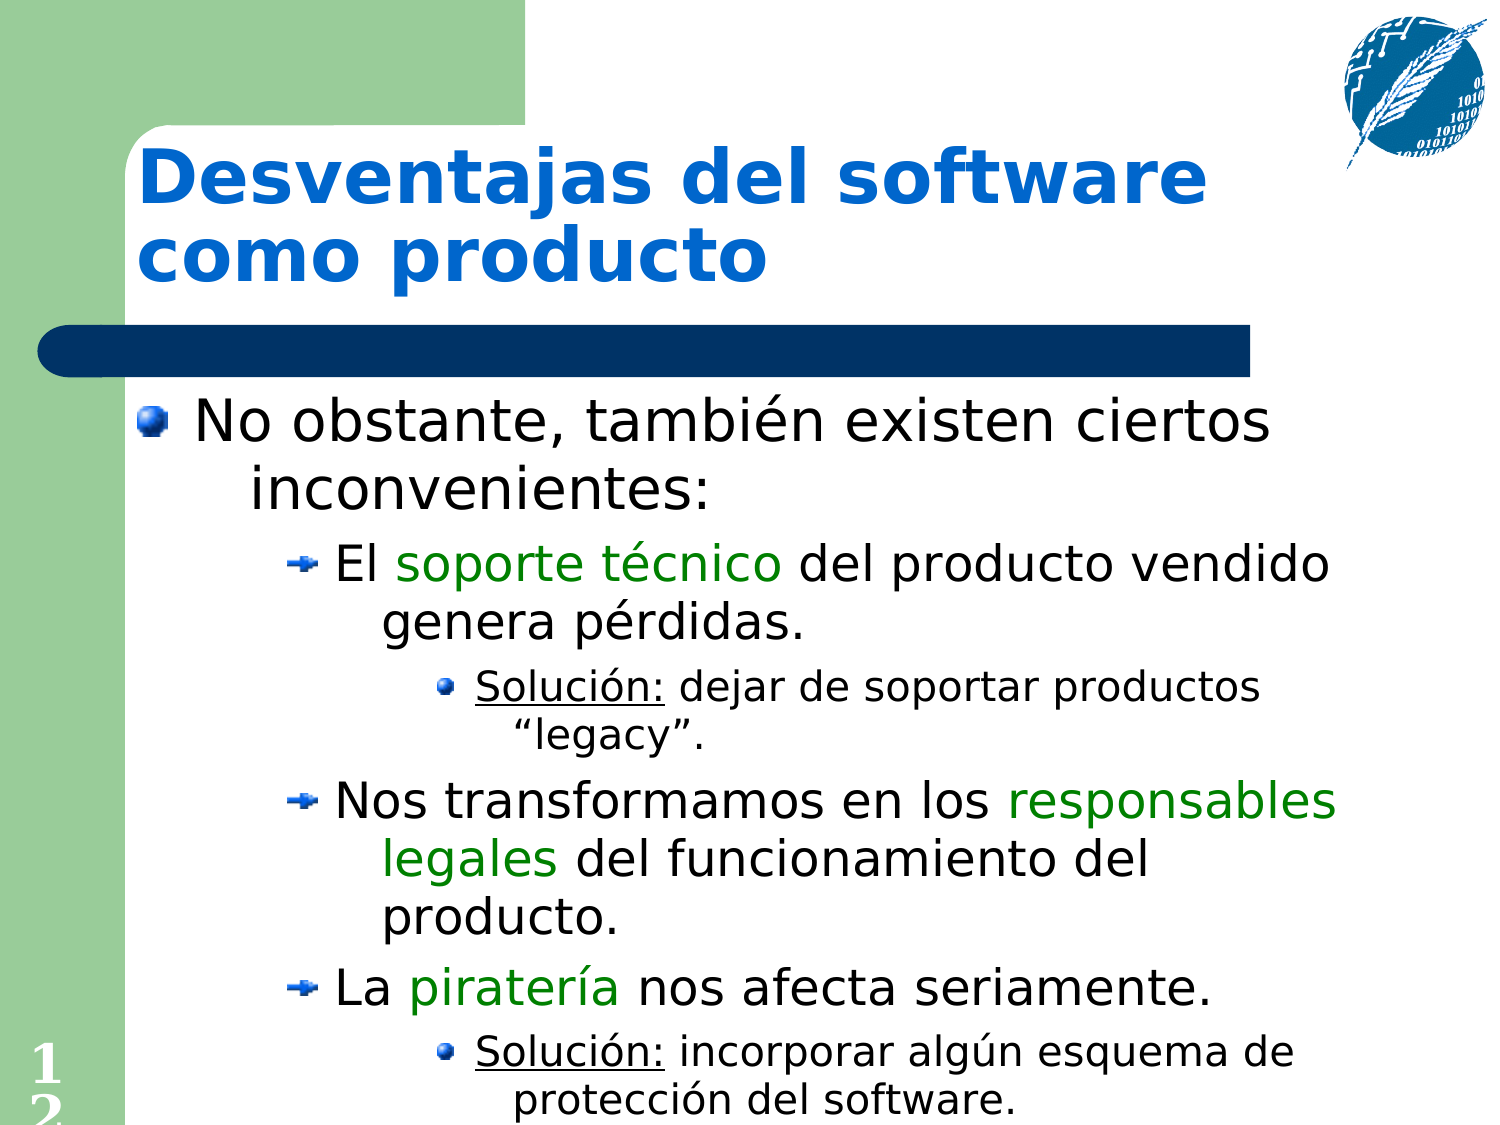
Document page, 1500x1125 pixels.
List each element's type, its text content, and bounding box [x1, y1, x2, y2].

picture [1436, 127, 1450, 136]
title Desventajas del software como producto [136, 135, 1414, 302]
picture [1416, 140, 1425, 149]
picture [1427, 138, 1431, 148]
list No obstante, también existen ciertos inconvenientes: El soporte técnico del producto vendido genera pérdidas. Solución: dejar de soportar productos “legacy”. Nos transformamos en los responsables legales del funcionamiento del producto. La piratería nos afecta seriamente. Solución: incorporar algún esquema de protección del software. [137, 387, 1400, 1045]
picture [437, 1045, 454, 1060]
picture [1433, 139, 1440, 147]
picture [1341, 15, 1487, 172]
